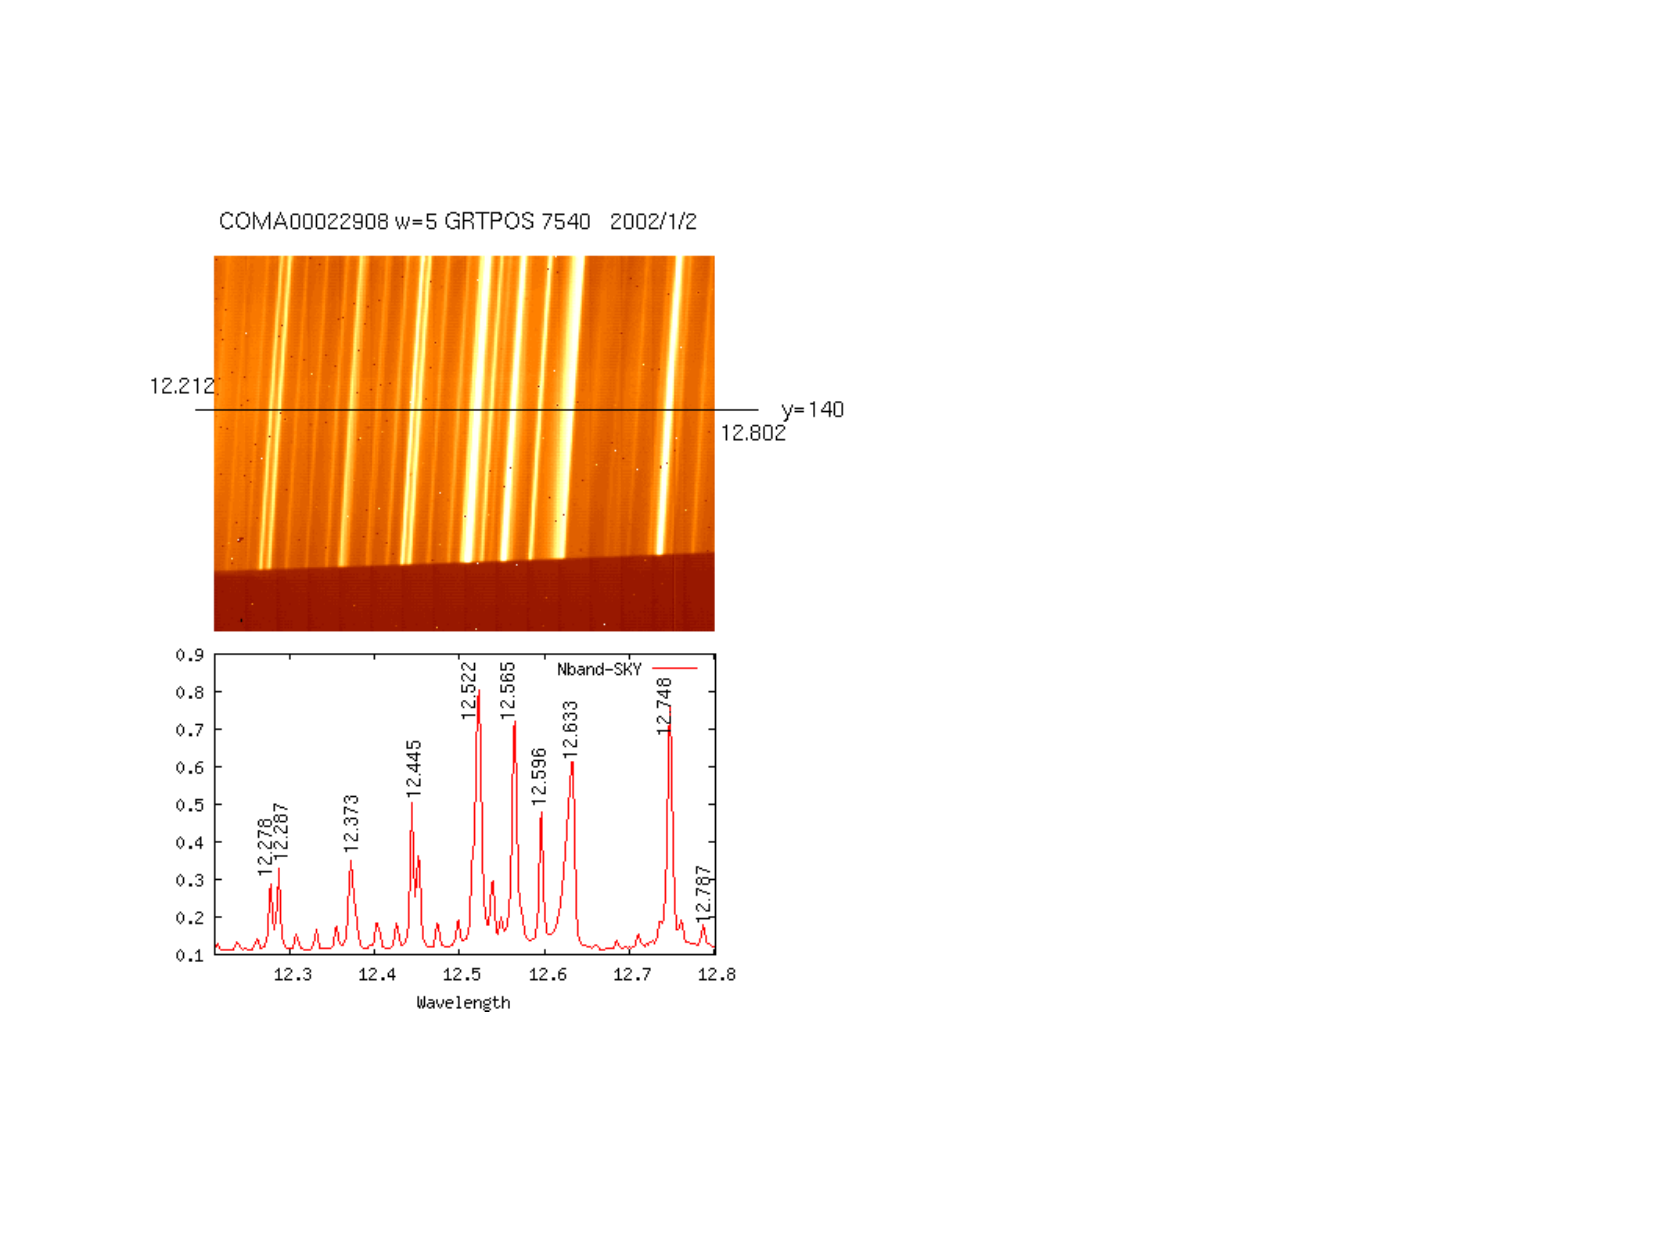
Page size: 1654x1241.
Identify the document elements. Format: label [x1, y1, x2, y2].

picture [147, 206, 848, 1012]
